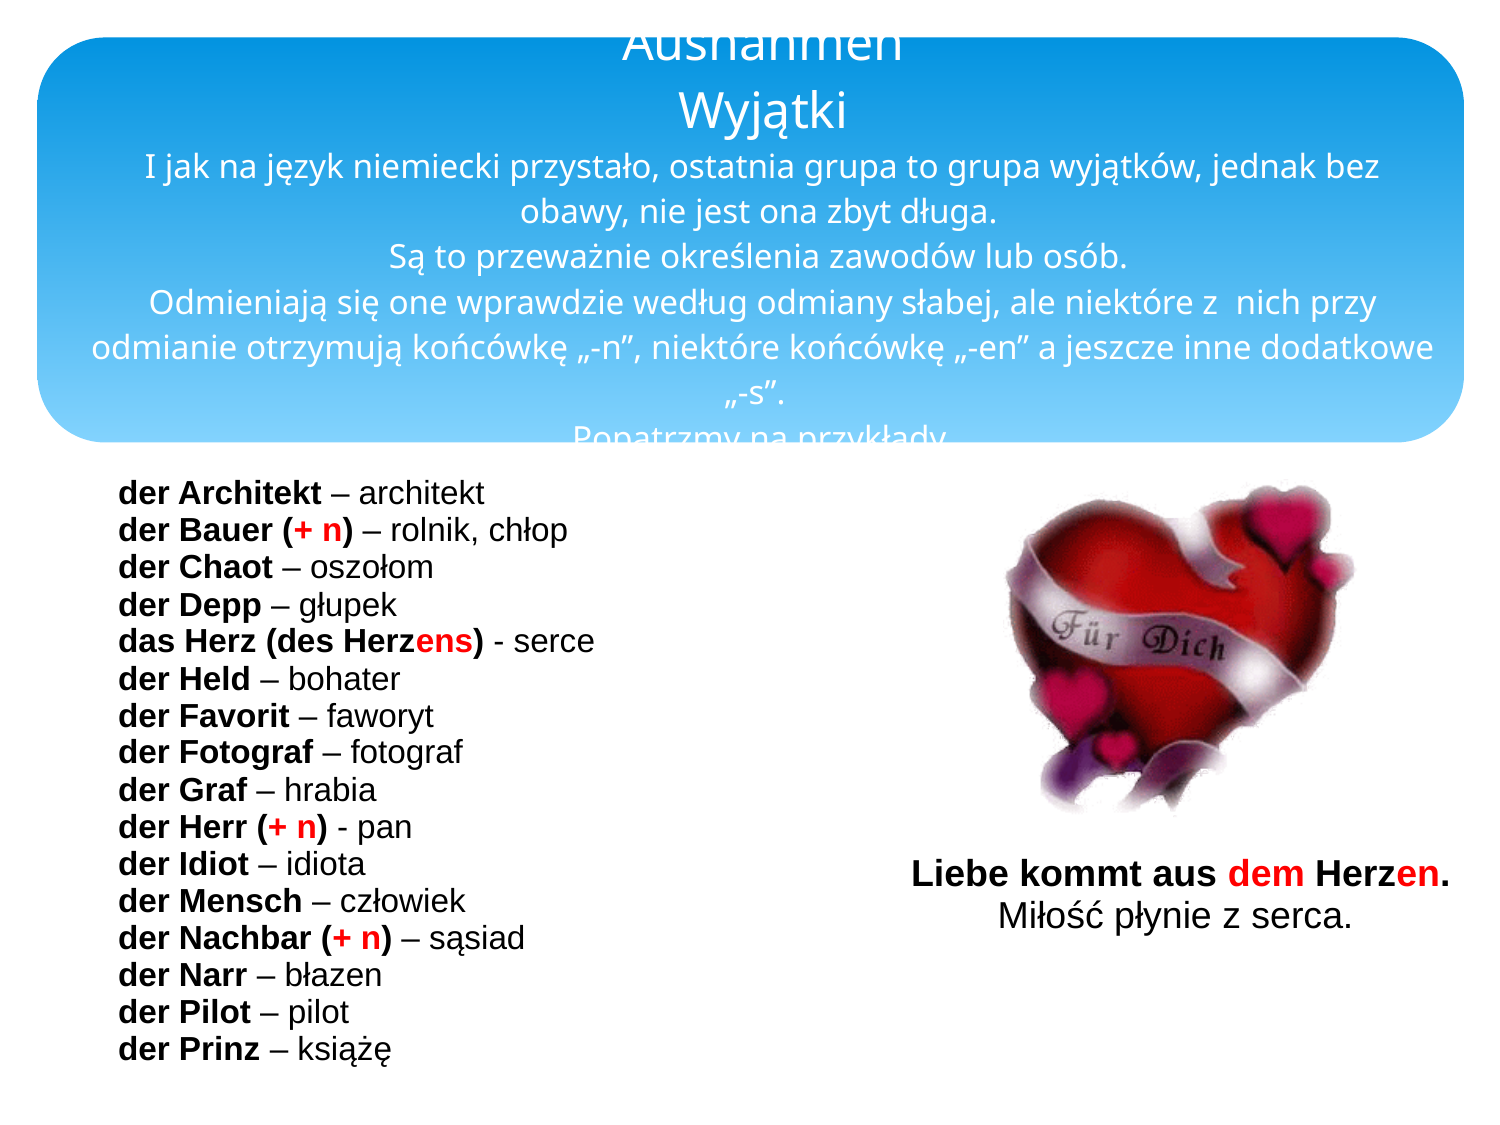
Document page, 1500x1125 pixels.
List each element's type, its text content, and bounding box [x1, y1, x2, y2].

subtitle der Architekt – architekt der Bauer (+ n) – rolnik, chłop der Chaot – oszołom der Depp – głupek das Herz (des Herzens) - serce der Held – bohater der Favorit – faworyt der Fotograf – fotograf der Graf – hrabia der Herr (+ n) - pan der Idiot – idiota der Mensch – człowiek der Nachbar (+ n) – sąsiad der Narr – błazen der Pilot – pilot der Prinz – książę [118, 464, 1334, 1078]
text_box Liebe kommt aus dem Herzen. Miłość płynie z serca. [885, 844, 1466, 945]
title Ausnahmen Wyjątki I jak na język niemiecki przystało, ostatnia grupa to grupa wyjątków, jednak bez obawy, nie jest ona zbyt długa. Są to przeważnie określenia zawodów lub osób. Odmieniają się one wprawdzie według odmiany słabej, ale niektóre z nich przy odmianie otrzymują końcówkę „-n”, niektóre końcówkę „-en” a jeszcze inne dodatkowe „-s”. Popatrzmy na przykłady. [88, 49, 1439, 417]
picture [1003, 479, 1359, 827]
